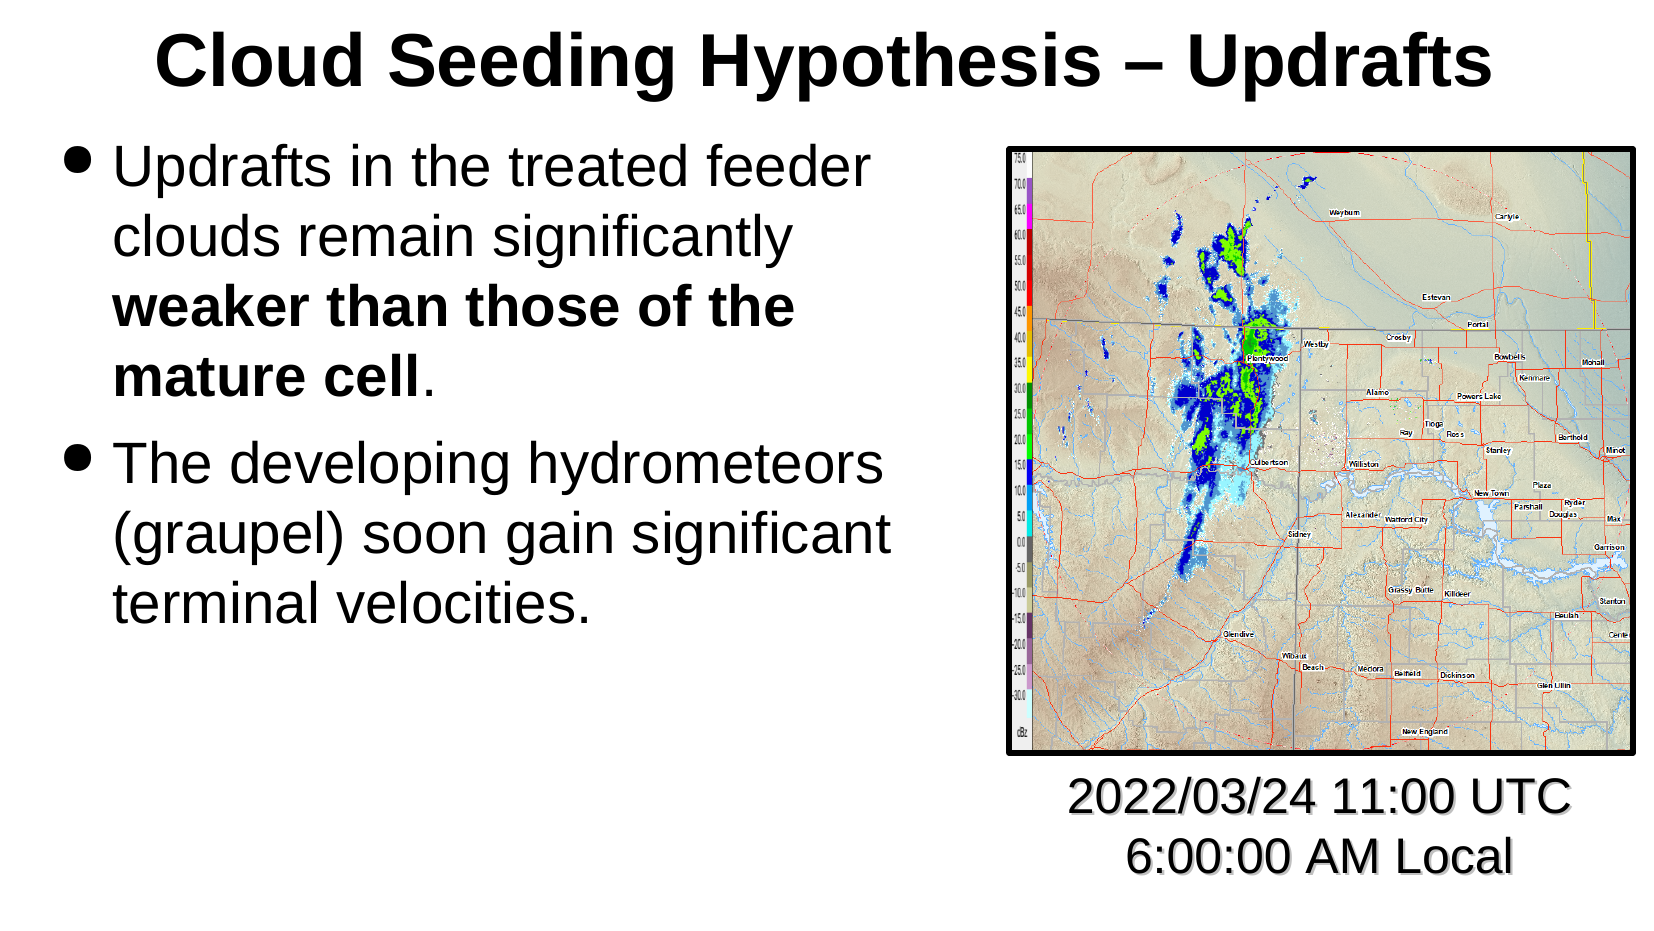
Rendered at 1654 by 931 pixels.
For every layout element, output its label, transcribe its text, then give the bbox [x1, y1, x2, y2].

text_box Updrafts in the treated feeder clouds remain significantly weaker than those of the mature cell. The developing hydrometeors (graupel) soon gain significant terminal velocities. [4, 120, 976, 644]
title Cloud Seeding Hypothesis – Updrafts [0, 5, 1654, 107]
picture [1012, 152, 1630, 751]
text_box 2022/03/24 11:00 UTC 6:00:00 AM Local [1000, 762, 1639, 901]
